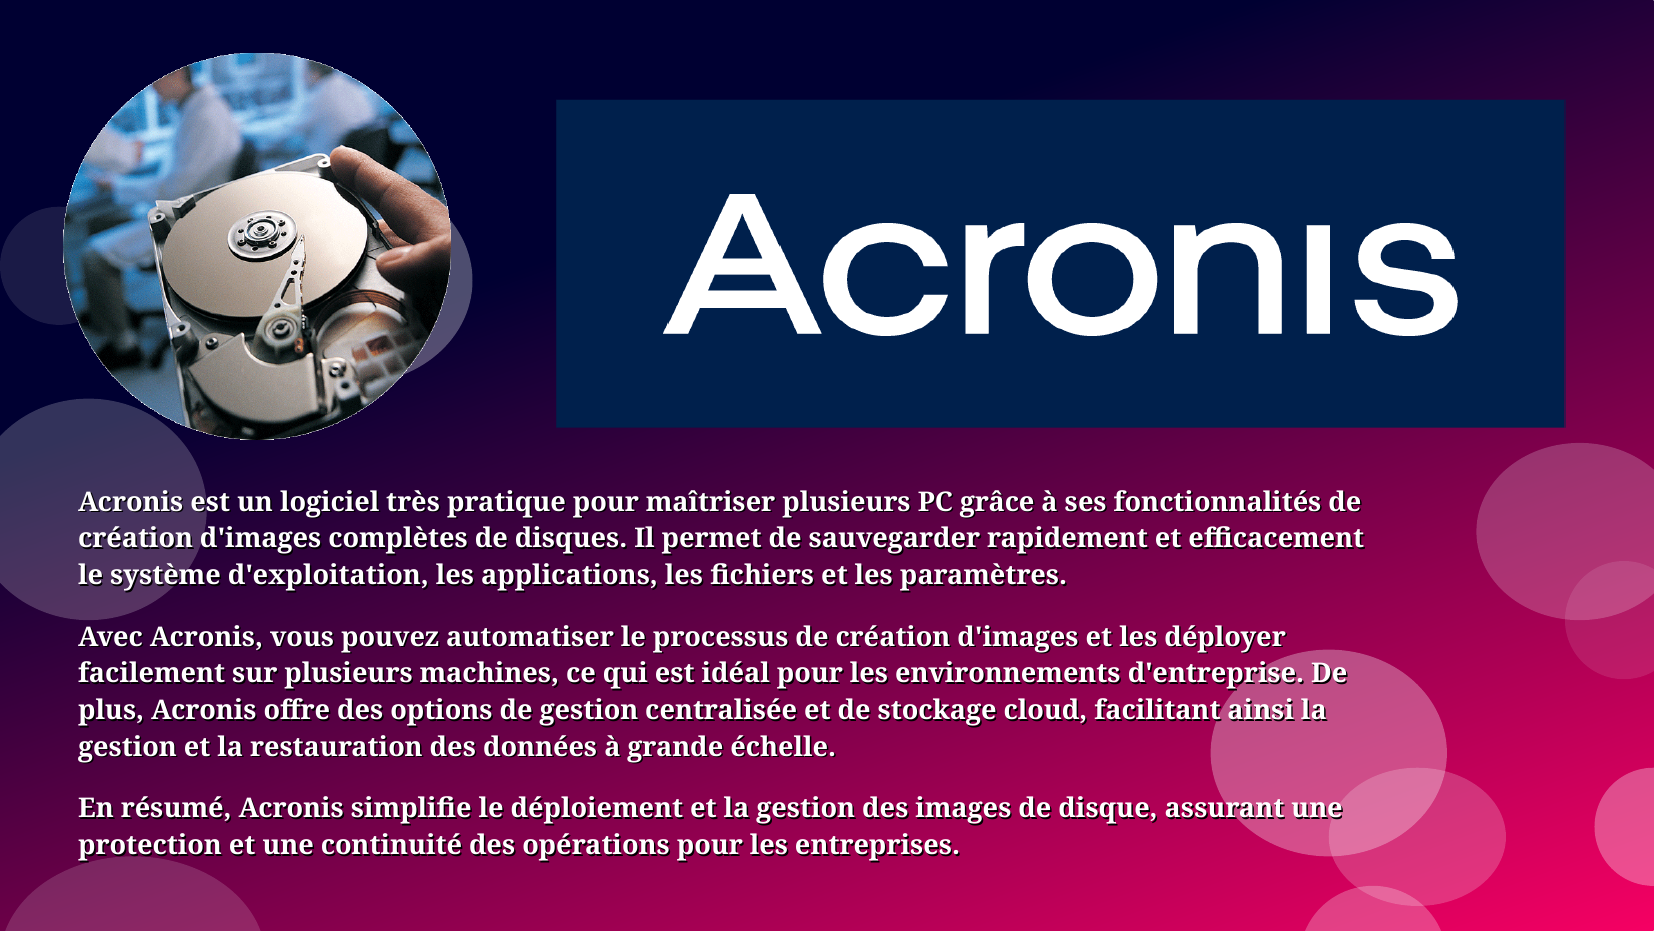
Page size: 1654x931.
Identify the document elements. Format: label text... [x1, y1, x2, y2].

text_box Acronis est un logiciel très pratique pour maîtriser plusieurs PC grâce à ses fonctionnalités de création d'images complètes de disques. Il permet de sauvegarder rapidement et efficacement le système d'exploitation, les applications, les fichiers et les paramètres. Avec Acronis, vous pouvez automatiser le processus de création d'images et les déployer facilement sur plusieurs machines, ce qui est idéal pour les environnements d'entreprise. De plus, Acronis offre des options de gestion centralisée et de stockage cloud, facilitant ainsi la gestion et la restauration des données à grande échelle. En résumé, Acronis simplifie le déploiement et la gestion des images de disque, assurant une protection et une continuité des opérations pour les entreprises. [63, 474, 1411, 912]
picture [556, 99, 1566, 428]
picture [49, 38, 464, 452]
